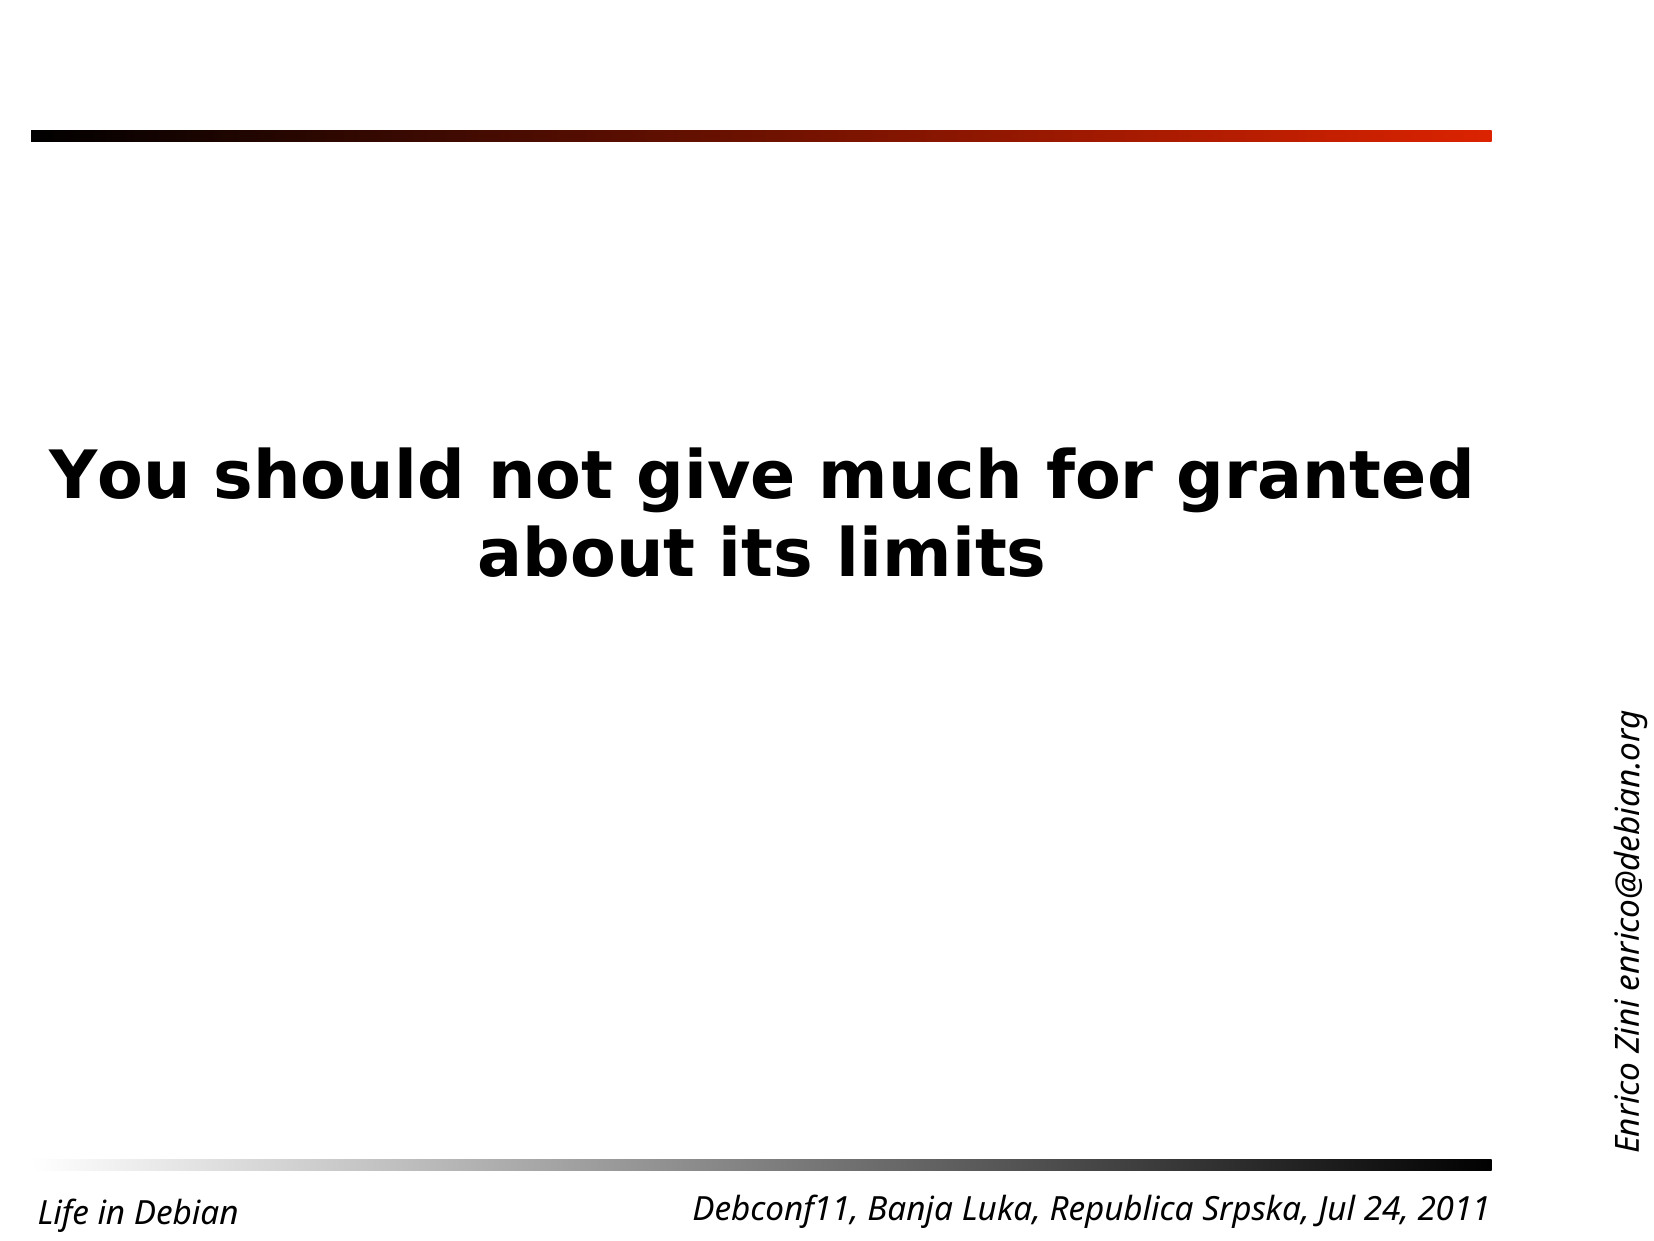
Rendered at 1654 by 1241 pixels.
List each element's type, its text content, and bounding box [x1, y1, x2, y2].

text_box You should not give much for granted about its limits [30, 436, 1495, 593]
